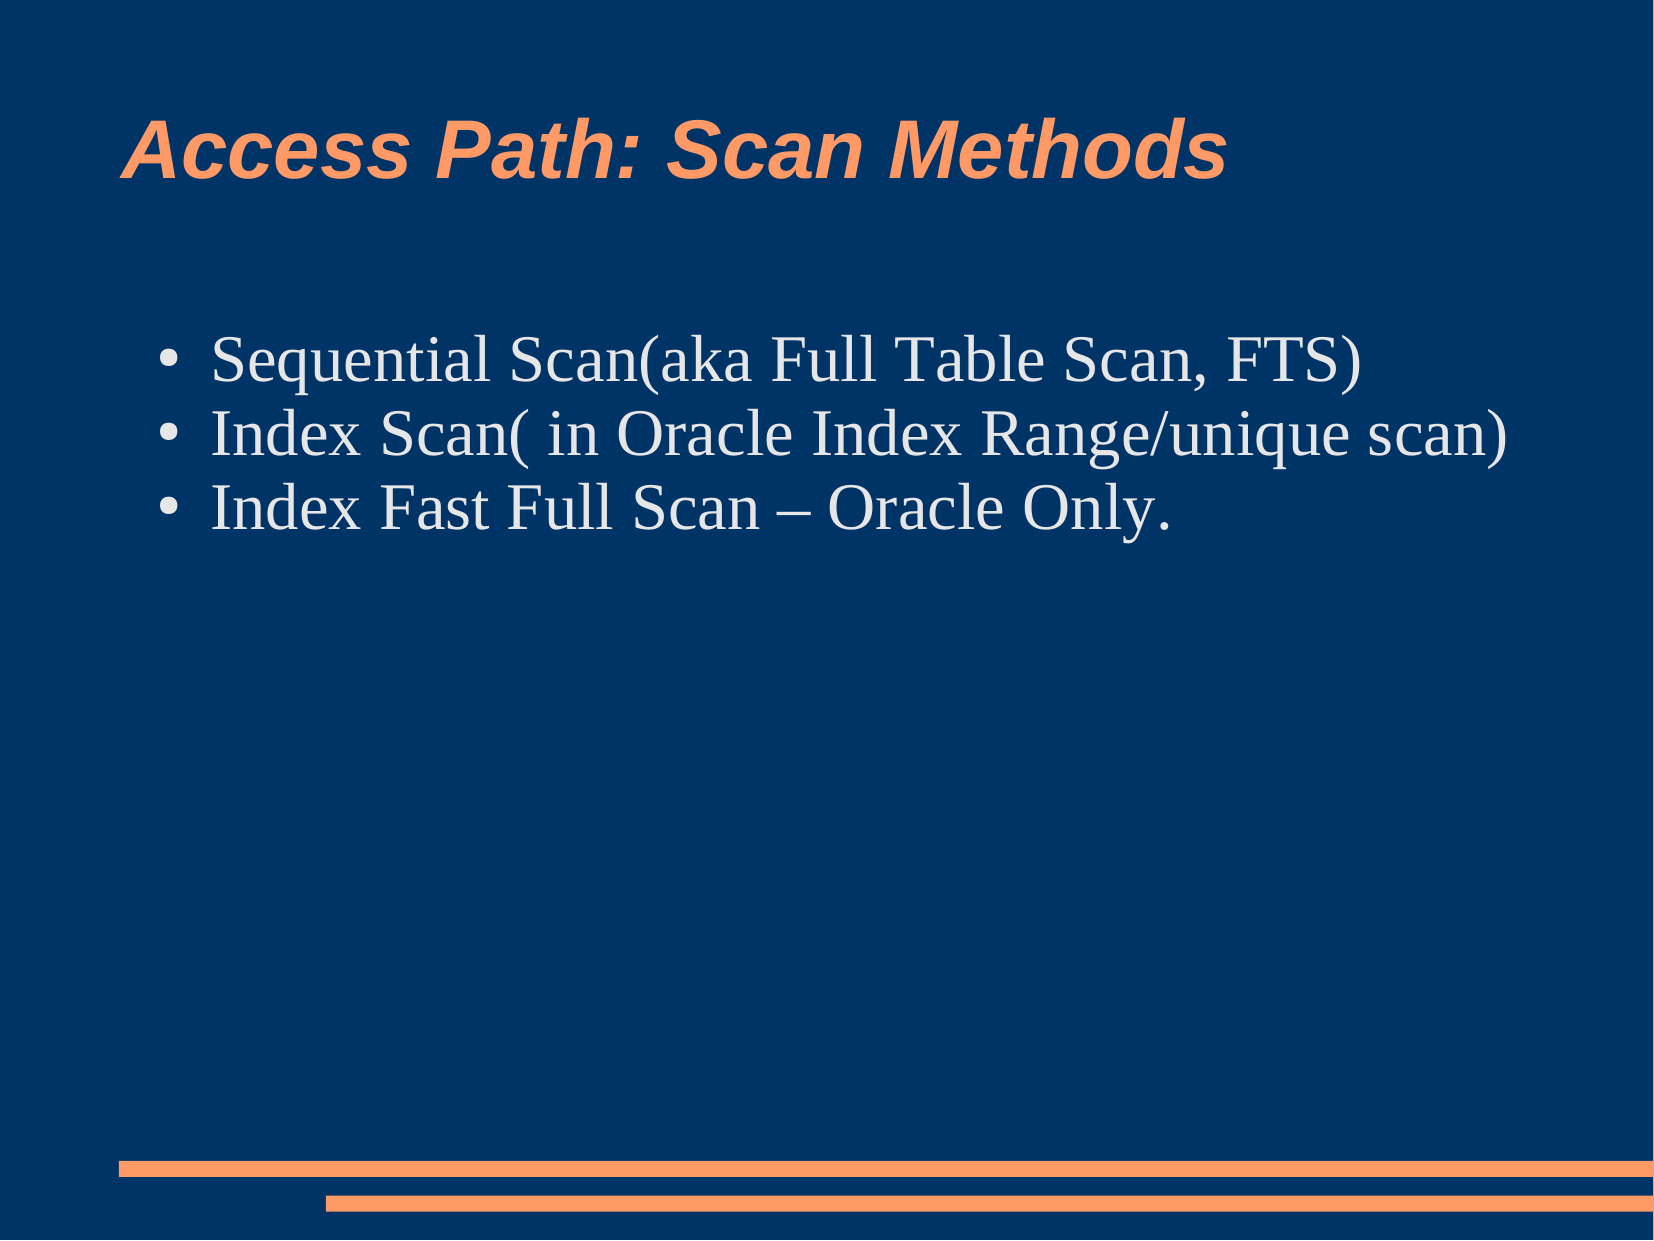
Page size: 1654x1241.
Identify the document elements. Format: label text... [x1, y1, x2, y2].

title Access Path: Scan Methods [121, 46, 1534, 254]
list Sequential Scan(aka Full Table Scan, FTS) Index Scan( in Oracle Index Range/unique scan) Index Fast Full Scan – Oracle Only. [121, 322, 1561, 1133]
